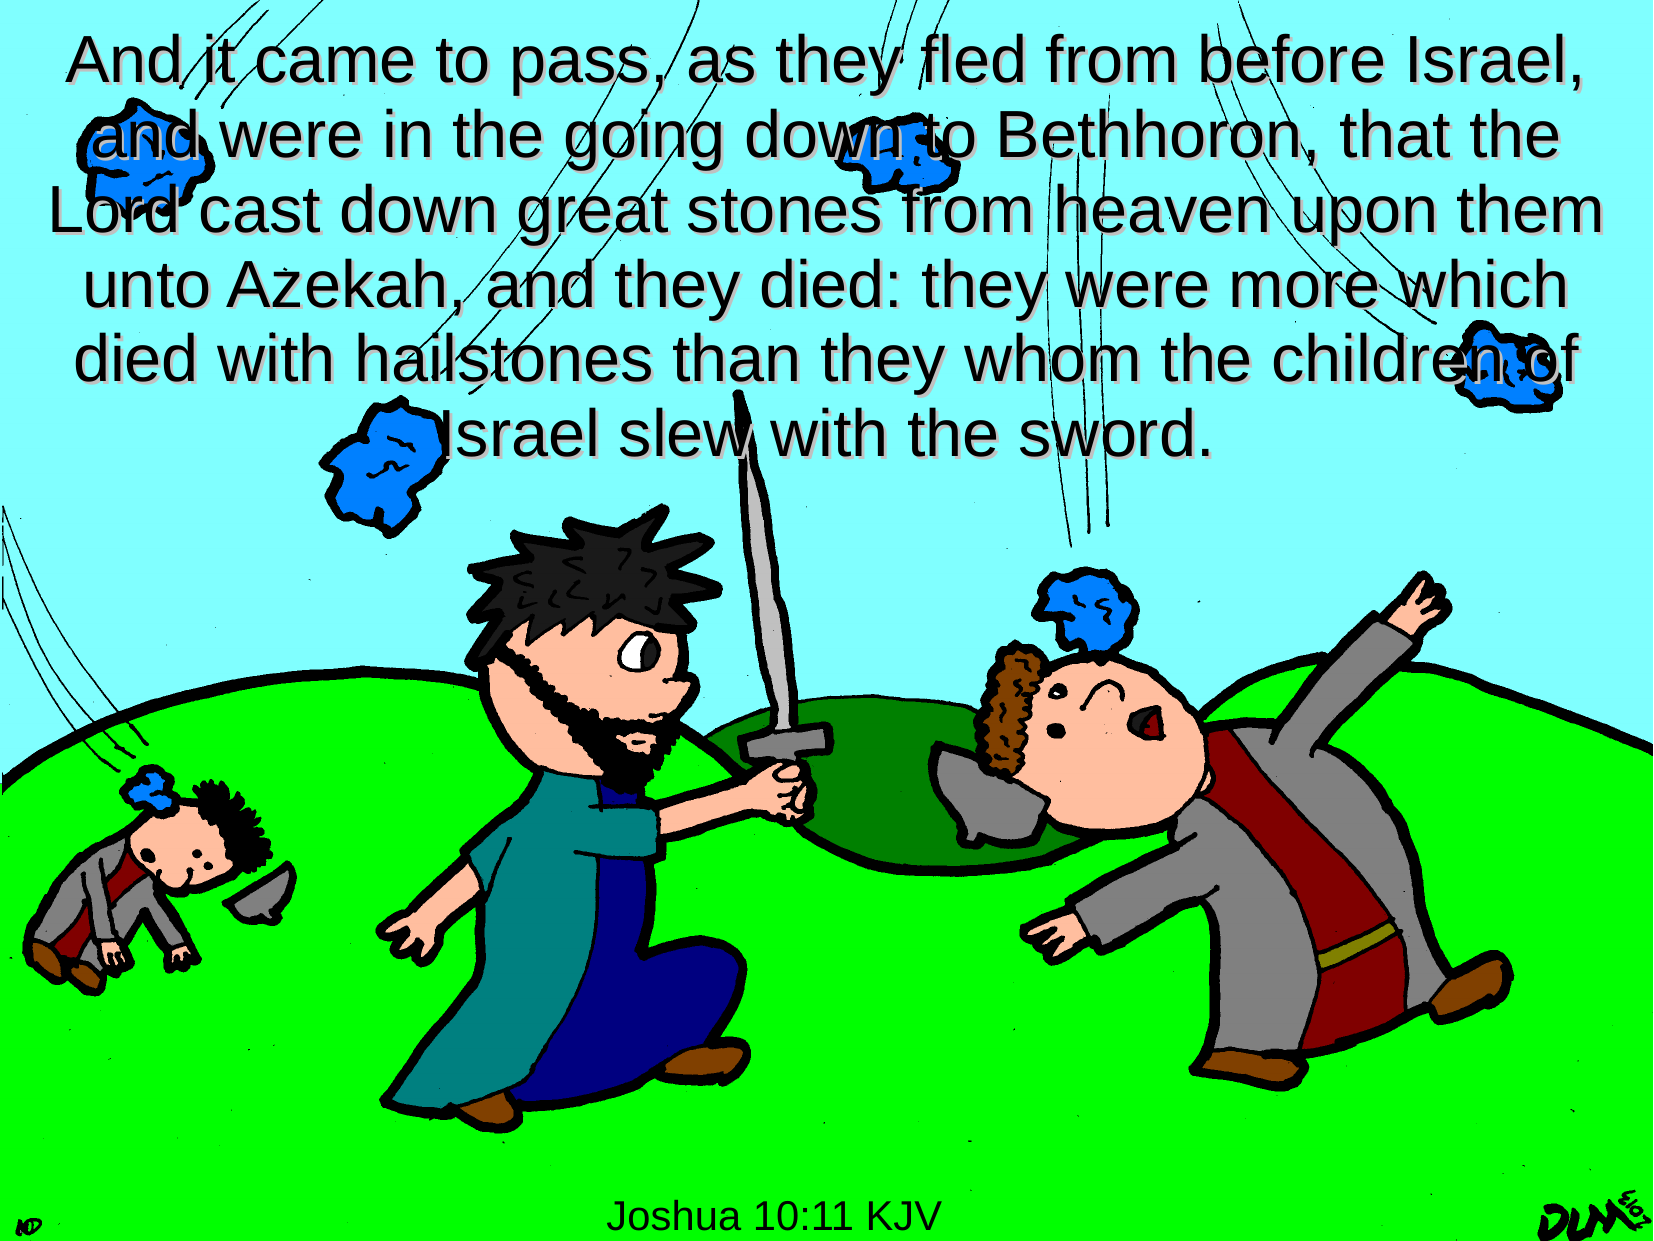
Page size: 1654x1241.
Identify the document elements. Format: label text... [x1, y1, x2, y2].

picture [0, 481, 1653, 1241]
picture [0, 0, 1653, 15]
text_box And it came to pass, as they fled from before Israel, and were in the going down to Bethhoron, that the Lord cast down great stones from heaven upon them unto Azekah, and they died: they were more which died with hailstones than they whom the children of Israel slew with the sword. [0, 15, 1653, 481]
text_box Joshua 10:11 KJV [585, 1185, 964, 1241]
